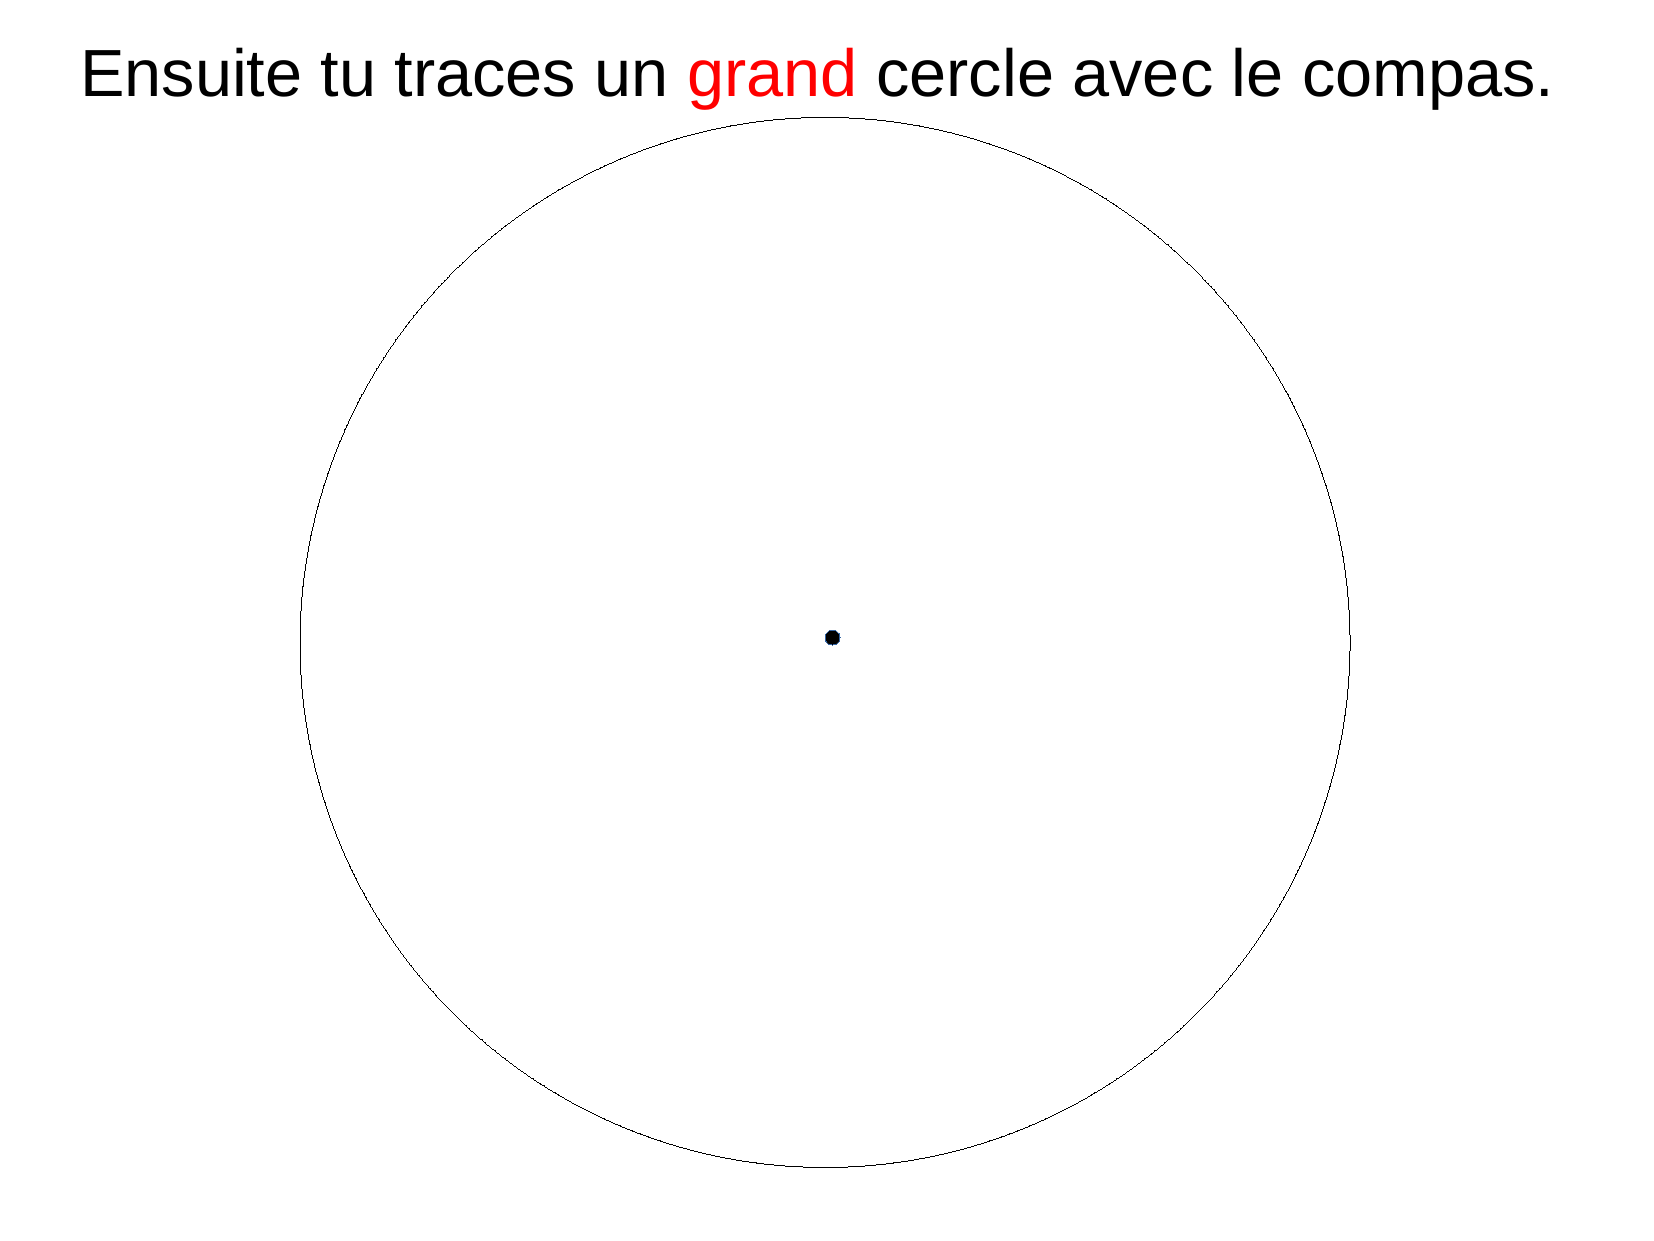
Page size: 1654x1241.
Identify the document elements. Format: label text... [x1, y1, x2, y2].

text_box [825, 630, 841, 646]
title Ensuite tu traces un grand cercle avec le compas. [0, 15, 1636, 133]
